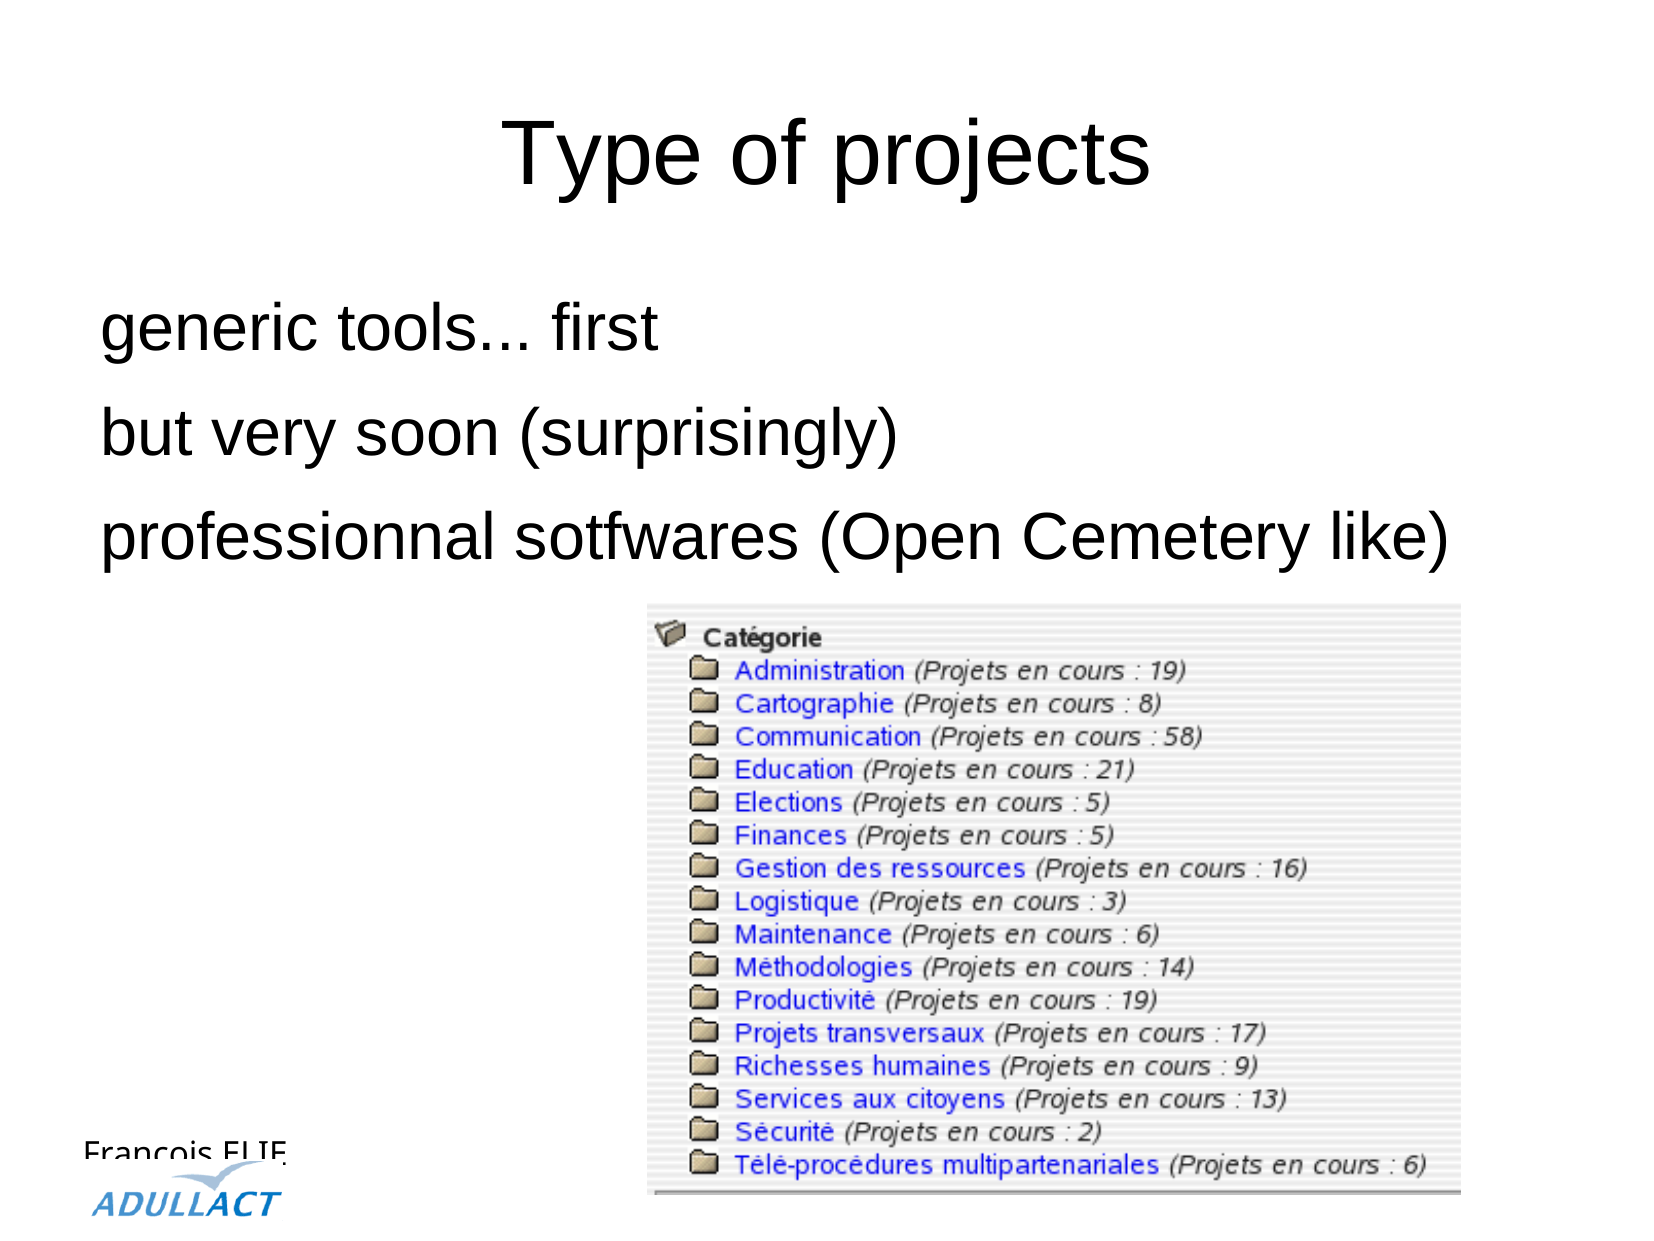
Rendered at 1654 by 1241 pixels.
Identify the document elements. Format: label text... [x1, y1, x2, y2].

picture [647, 602, 1461, 1195]
picture [82, 1159, 283, 1221]
title Type of projects [82, 49, 1571, 257]
list generic tools... first but very soon (surprisingly) professionnal sotfwares (Open Cemetery like) [82, 290, 1571, 1109]
